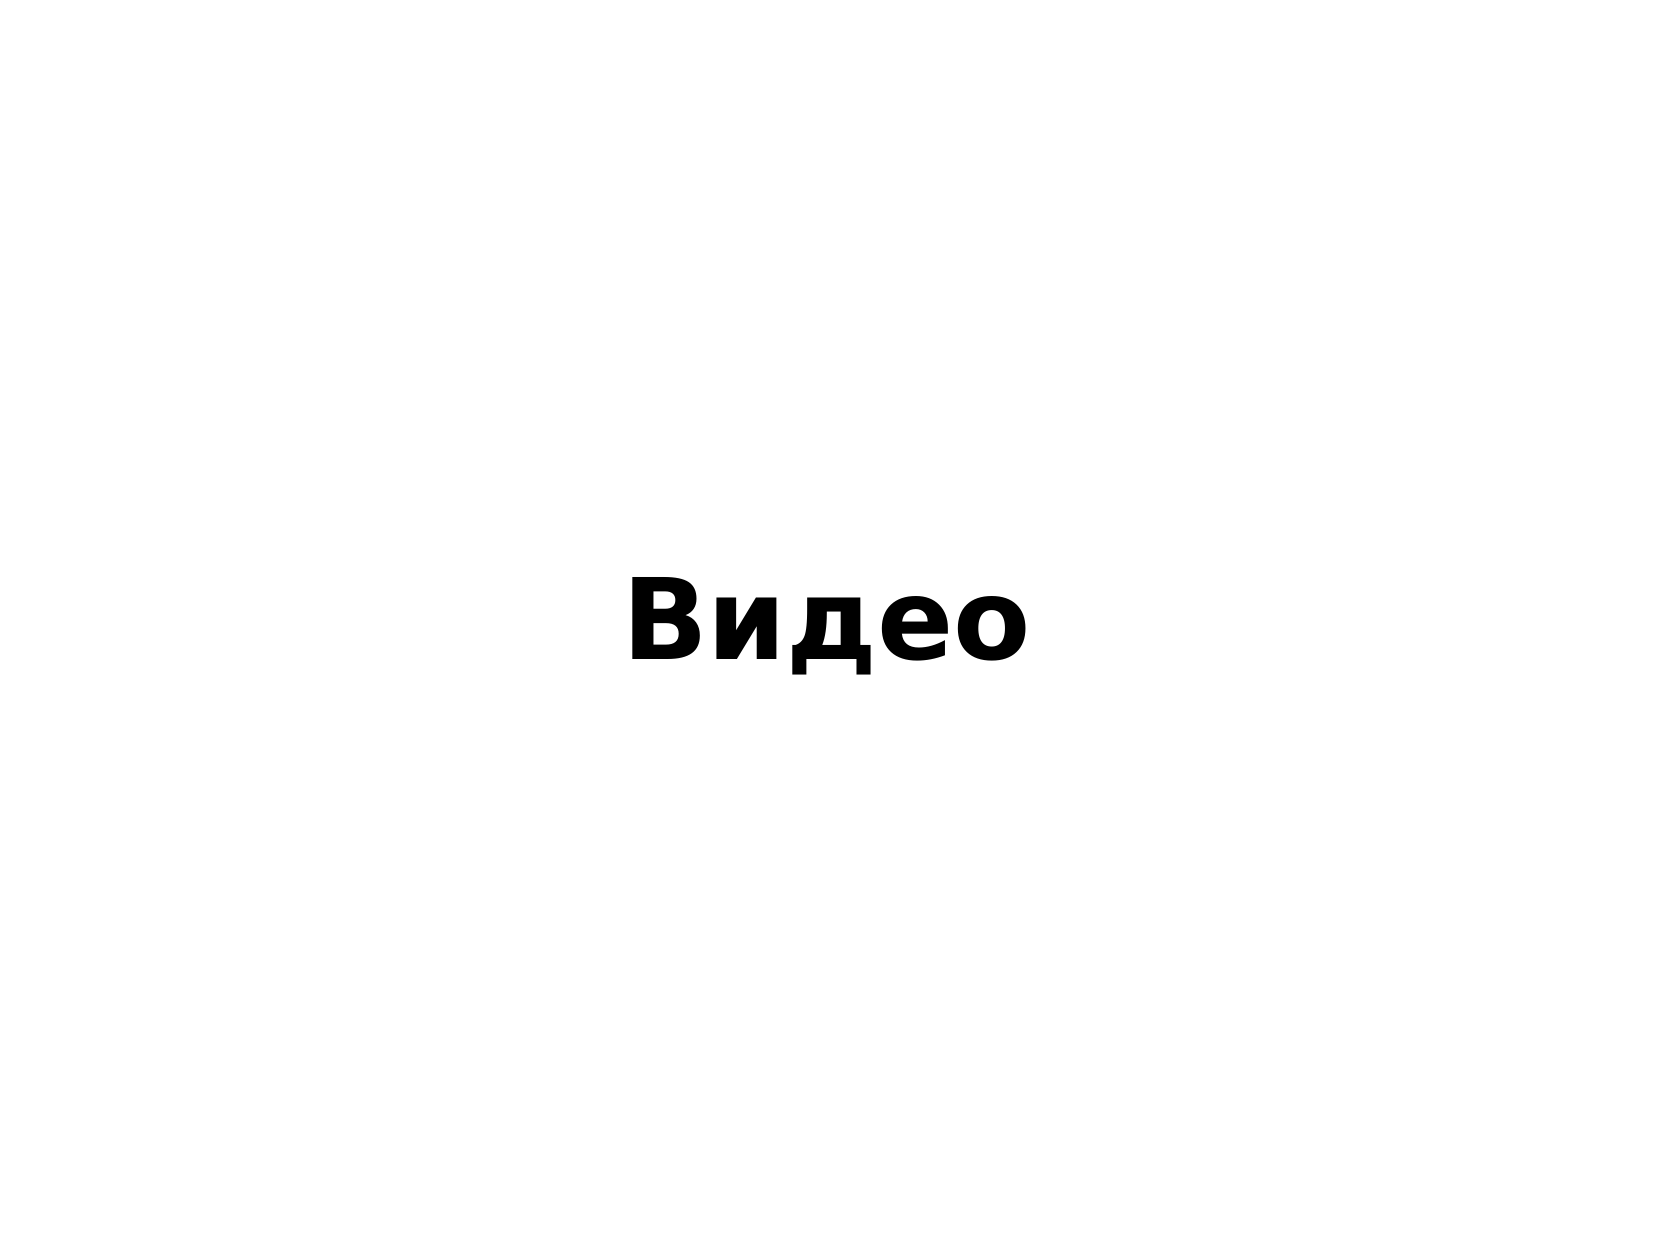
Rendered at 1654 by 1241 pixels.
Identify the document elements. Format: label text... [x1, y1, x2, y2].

subtitle Видео [0, 0, 1654, 1241]
